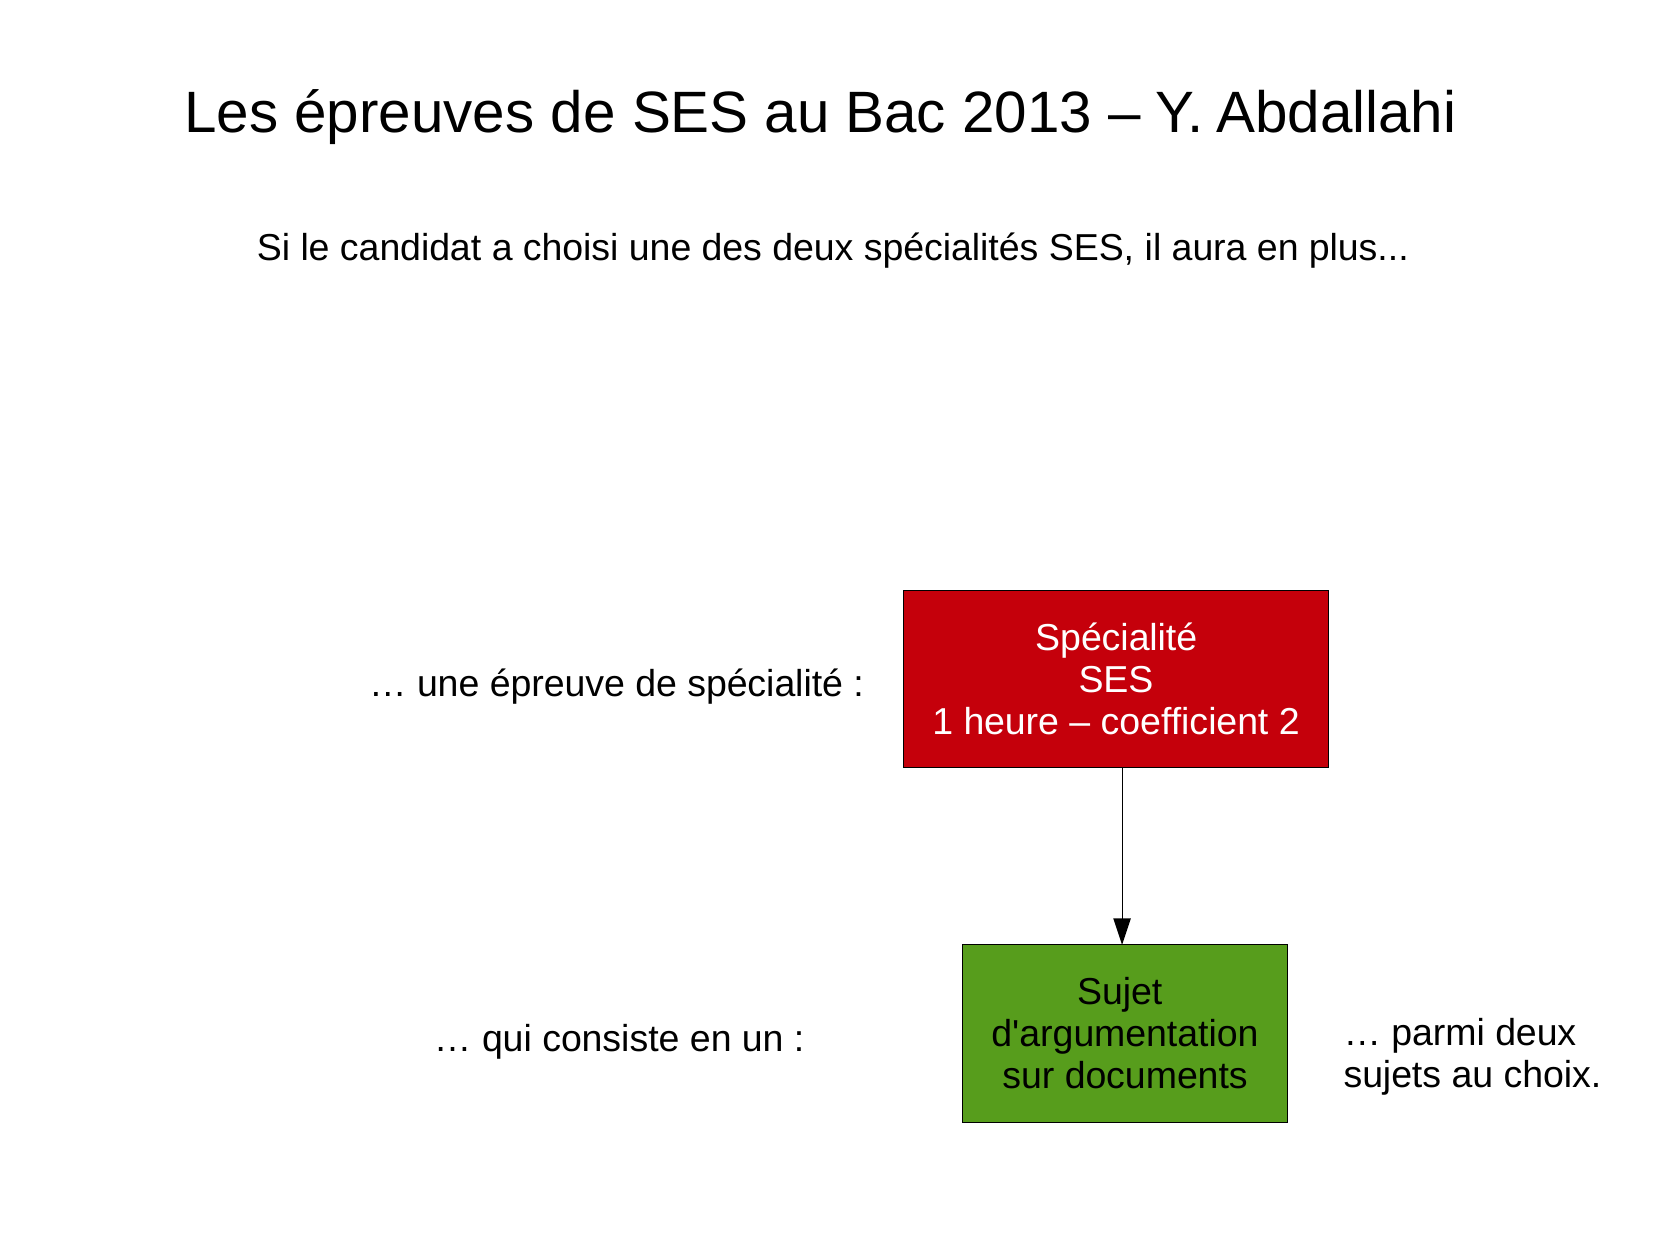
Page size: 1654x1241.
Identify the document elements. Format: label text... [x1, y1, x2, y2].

text_box … qui consiste en un : [419, 1009, 821, 1067]
title Les épreuves de SES au Bac 2013 – Y. Abdallahi [76, 53, 1566, 172]
text_box Spécialité SES 1 heure – coefficient 2 [903, 590, 1329, 768]
text_box … une épreuve de spécialité : [354, 655, 881, 713]
text_box Sujet d'argumentation sur documents [962, 944, 1288, 1123]
text_box Si le candidat a choisi une des deux spécialités SES, il aura en plus... [242, 218, 1427, 276]
text_box … parmi deux sujets au choix. [1328, 1003, 1617, 1103]
